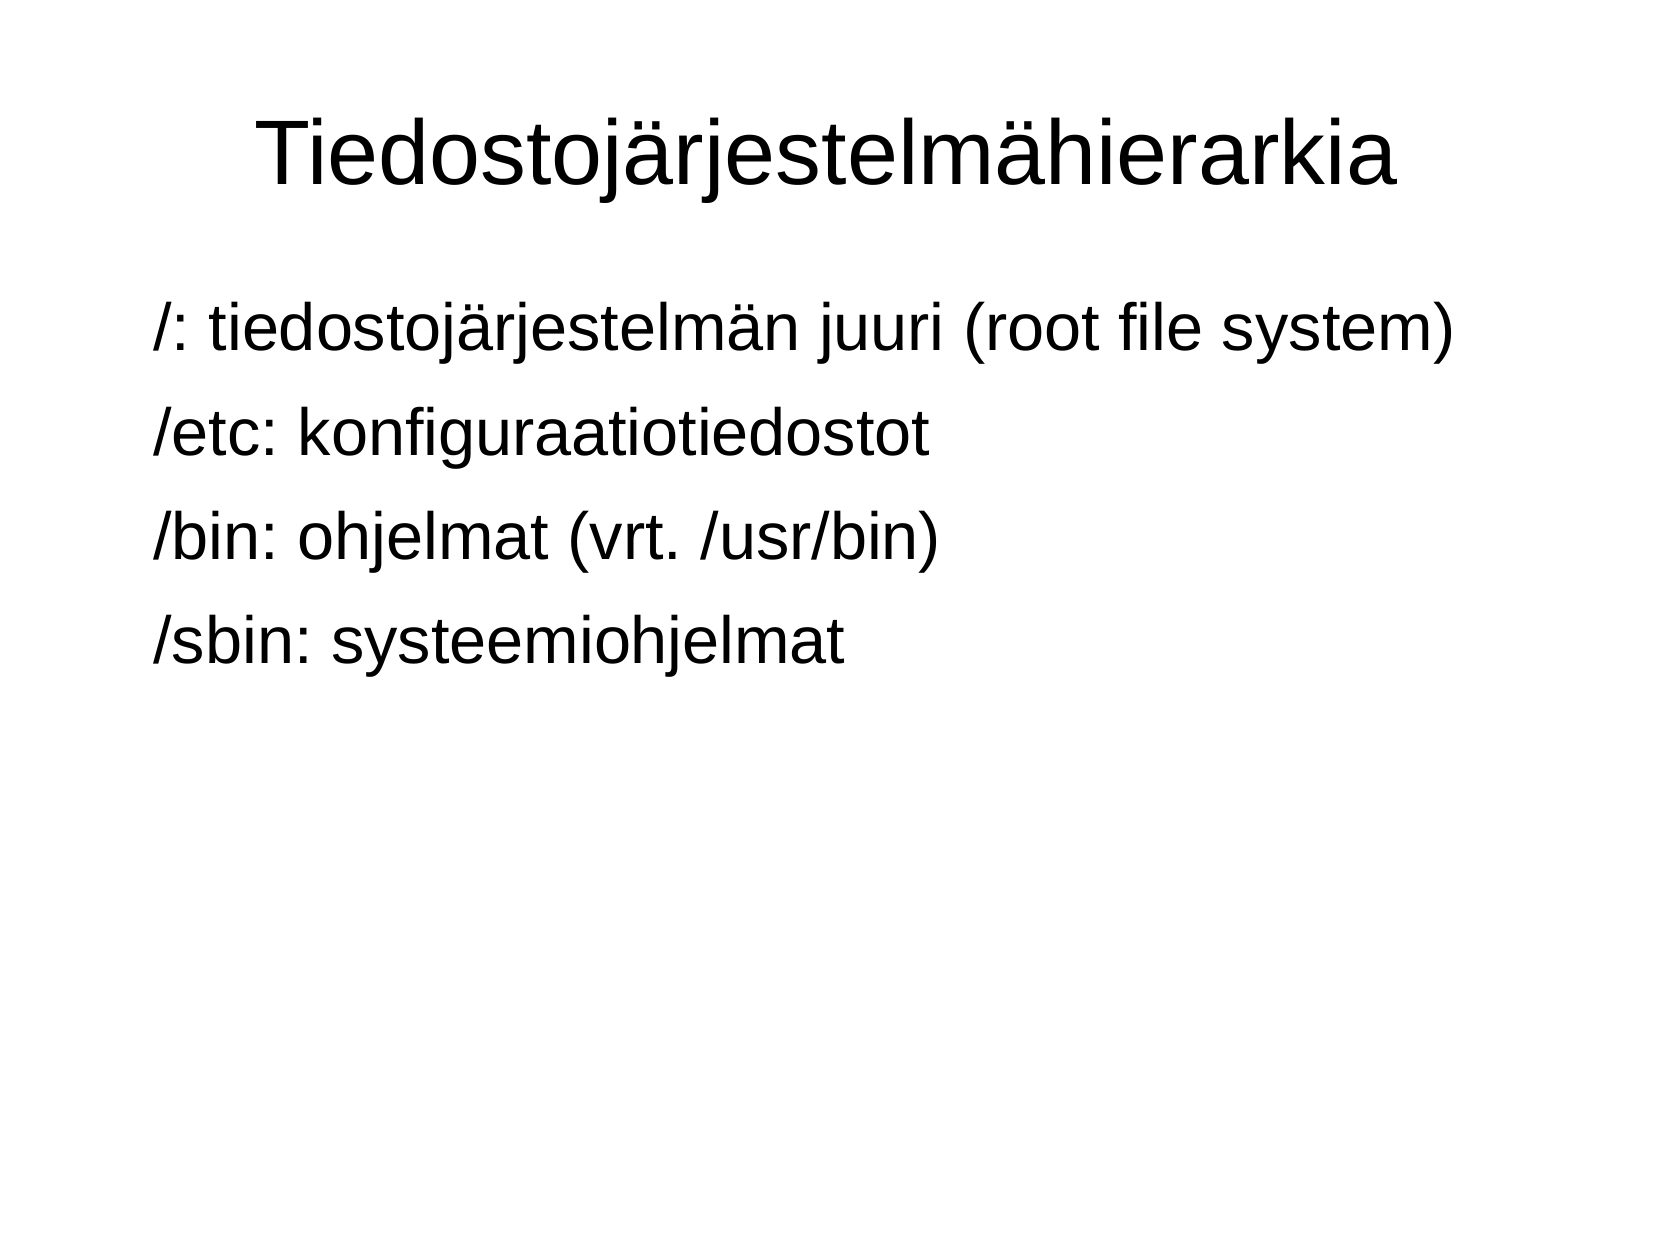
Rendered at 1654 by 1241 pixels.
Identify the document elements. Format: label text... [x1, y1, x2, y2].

title Tiedostojärjestelmähierarkia [82, 49, 1571, 257]
list /: tiedostojärjestelmän juuri (root file system) /etc: konfiguraatiotiedostot /bin: ohjelmat (vrt. /usr/bin) /sbin: systeemiohjelmat [82, 290, 1571, 1010]
